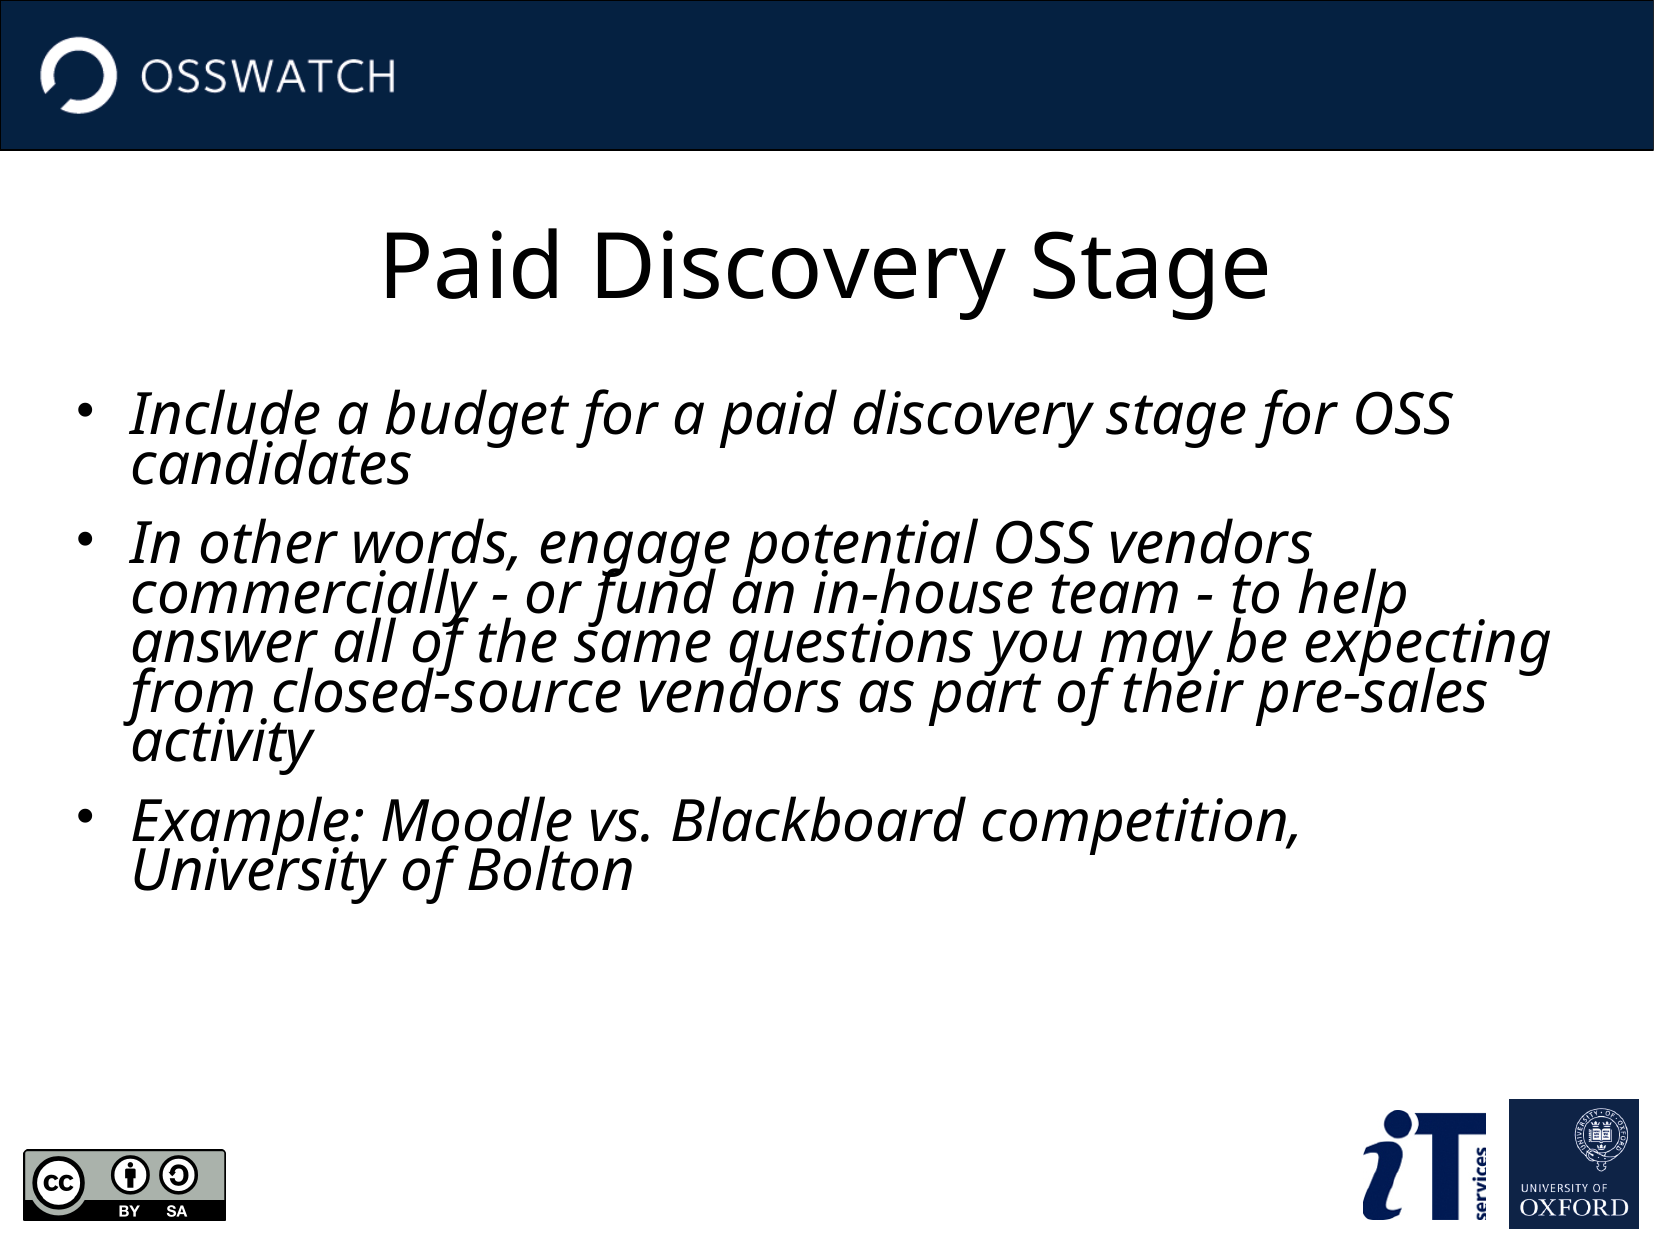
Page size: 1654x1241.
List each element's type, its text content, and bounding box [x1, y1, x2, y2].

picture [23, 1149, 226, 1221]
picture [1509, 1099, 1639, 1229]
list Include a budget for a paid discovery stage for OSS candidates In other words, engage potential OSS vendors commercially - or fund an in-house team - to help answer all of the same questions you may be expecting from closed-source vendors as part of their pre-sales activity Example: Moodle vs. Blackboard competition, University of Bolton [74, 395, 1562, 1150]
picture [1363, 1150, 1486, 1220]
title Paid Discovery Stage [82, 169, 1569, 375]
picture [12, 12, 426, 141]
